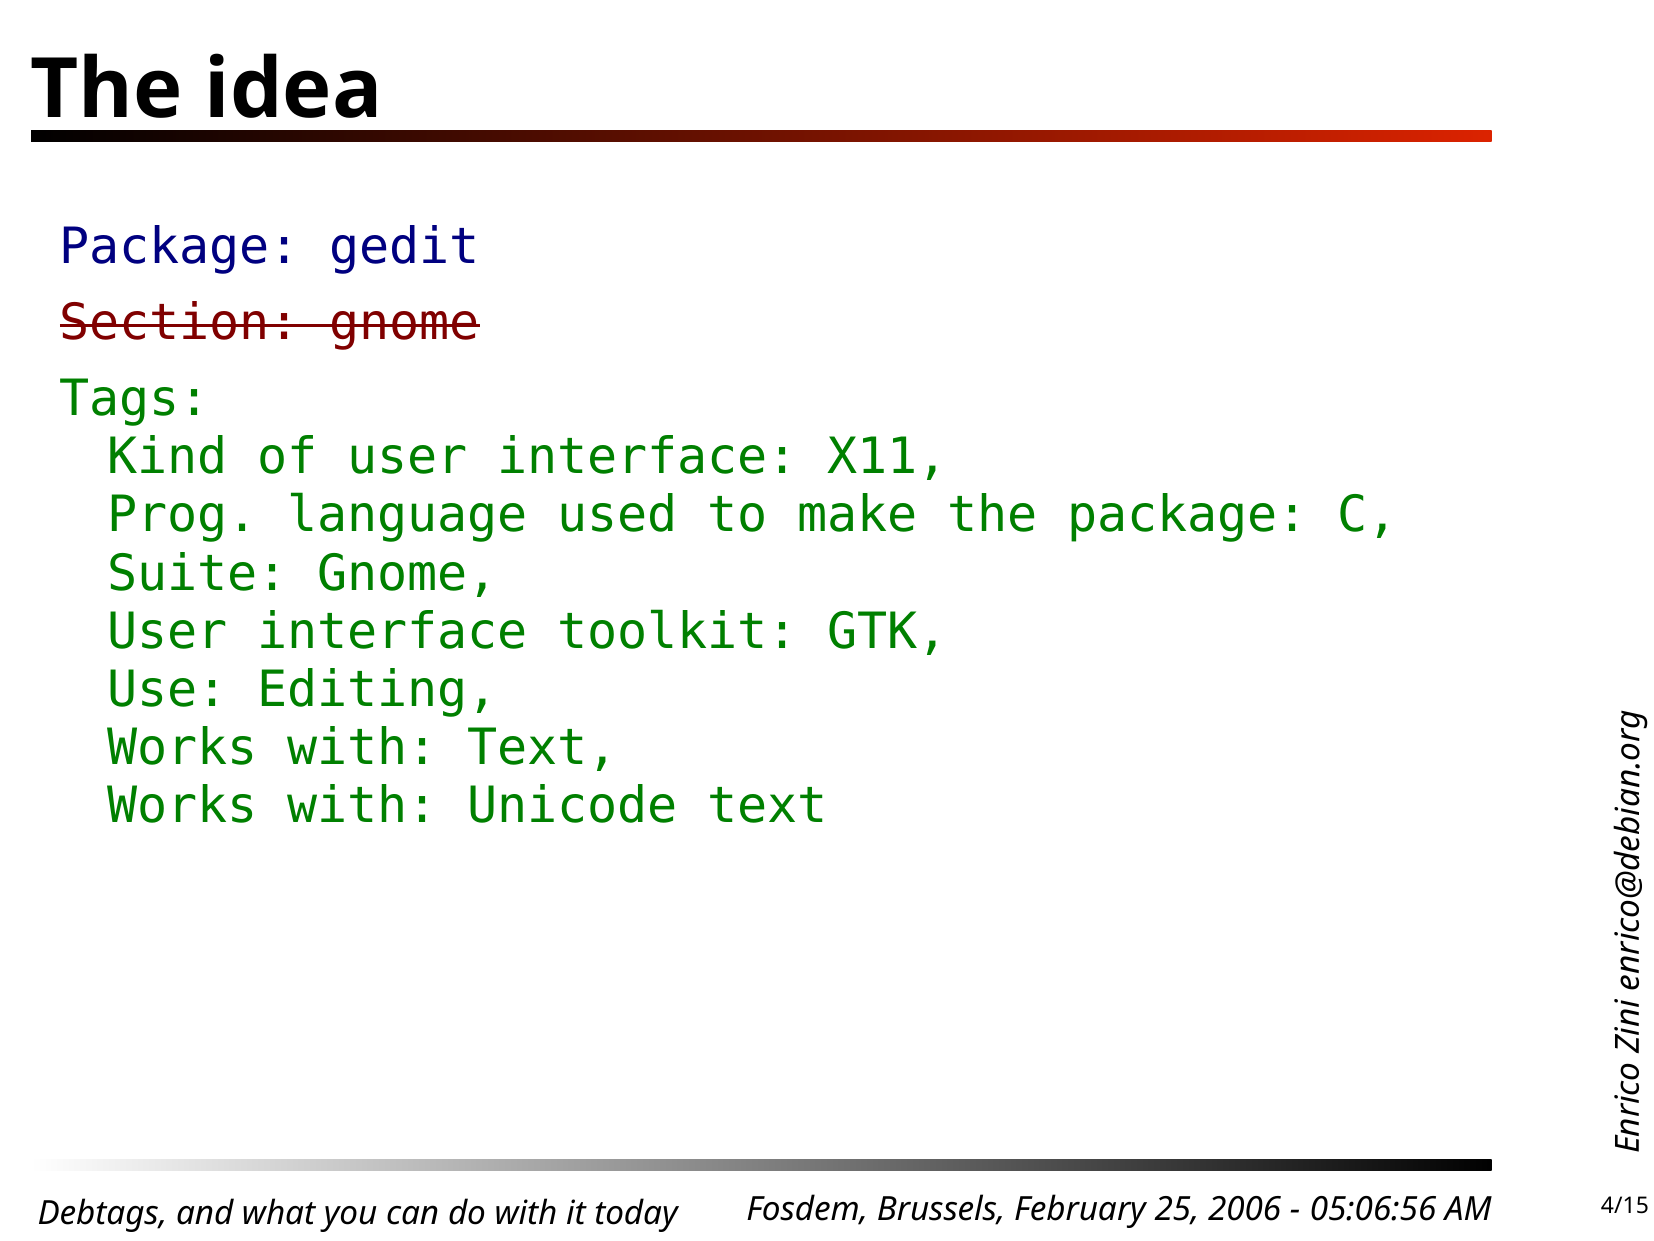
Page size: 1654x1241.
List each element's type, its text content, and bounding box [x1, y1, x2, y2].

text_box The idea [30, 28, 1438, 165]
text_box Package: gedit Section: gnome Tags: Kind of user interface: X11, Prog. language used to make the package: C, Suite: Gnome, User interface toolkit: GTK, Use: Editing, Works with: Text, Works with: Unicode text [59, 216, 1495, 1138]
